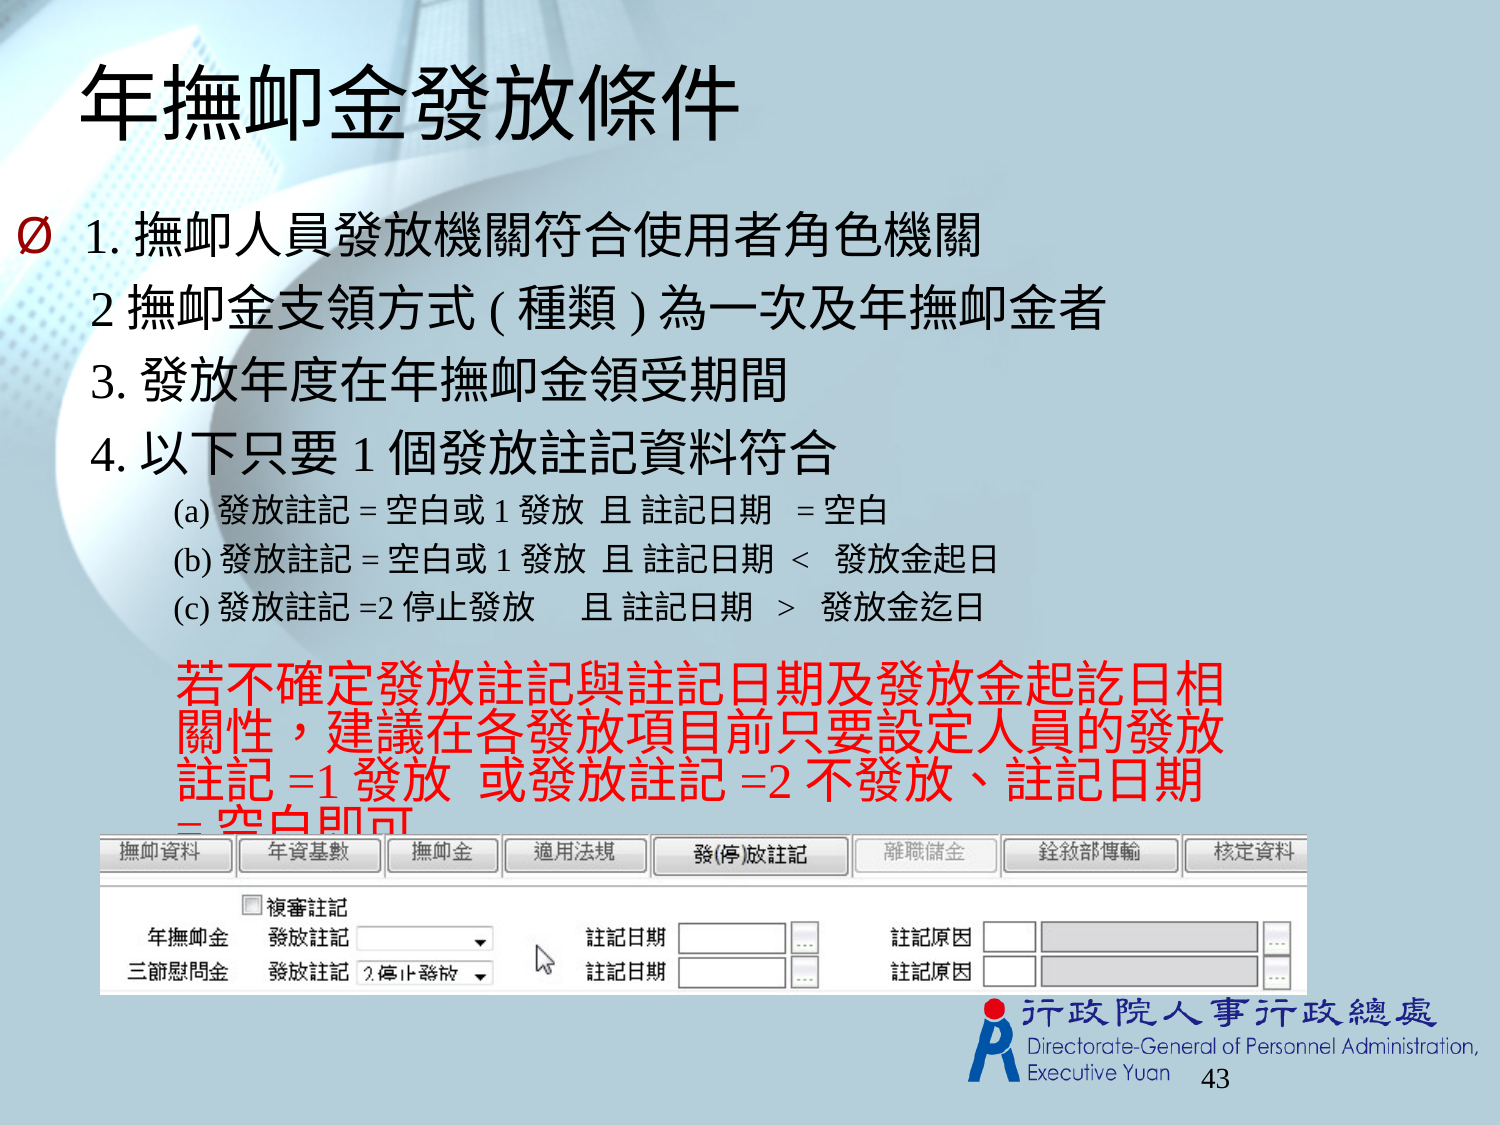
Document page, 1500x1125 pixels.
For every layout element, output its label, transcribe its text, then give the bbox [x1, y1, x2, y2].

text_box [1185, 1058, 1499, 1125]
text_box 年撫卹金發放條件 [62, 54, 1500, 167]
list 1.撫卹人員發放機關符合使用者角色機關 2撫卹金支領方式(種類)為一次及年撫卹金者 3.發放年度在年撫卹金領受期間 4.以下只要1個發放註記資料符合 (a)發放註記=空白或1發放 且 註記日期 =空白 (b)發放註記=空白或1發放 且 註記日期 < 發放金起日 (c)發放註記=2停止發放 且 註記日期 > 發放金迄日 [0, 196, 1500, 1094]
text_box 若不確定發放註記與註記日期及發放金起訖日相關性，建議在各發放項目前只要設定人員的發放註記=1發放 或發放註記=2不發放、註記日期 =空白即可 [10, 657, 1251, 818]
picture [100, 834, 1307, 996]
